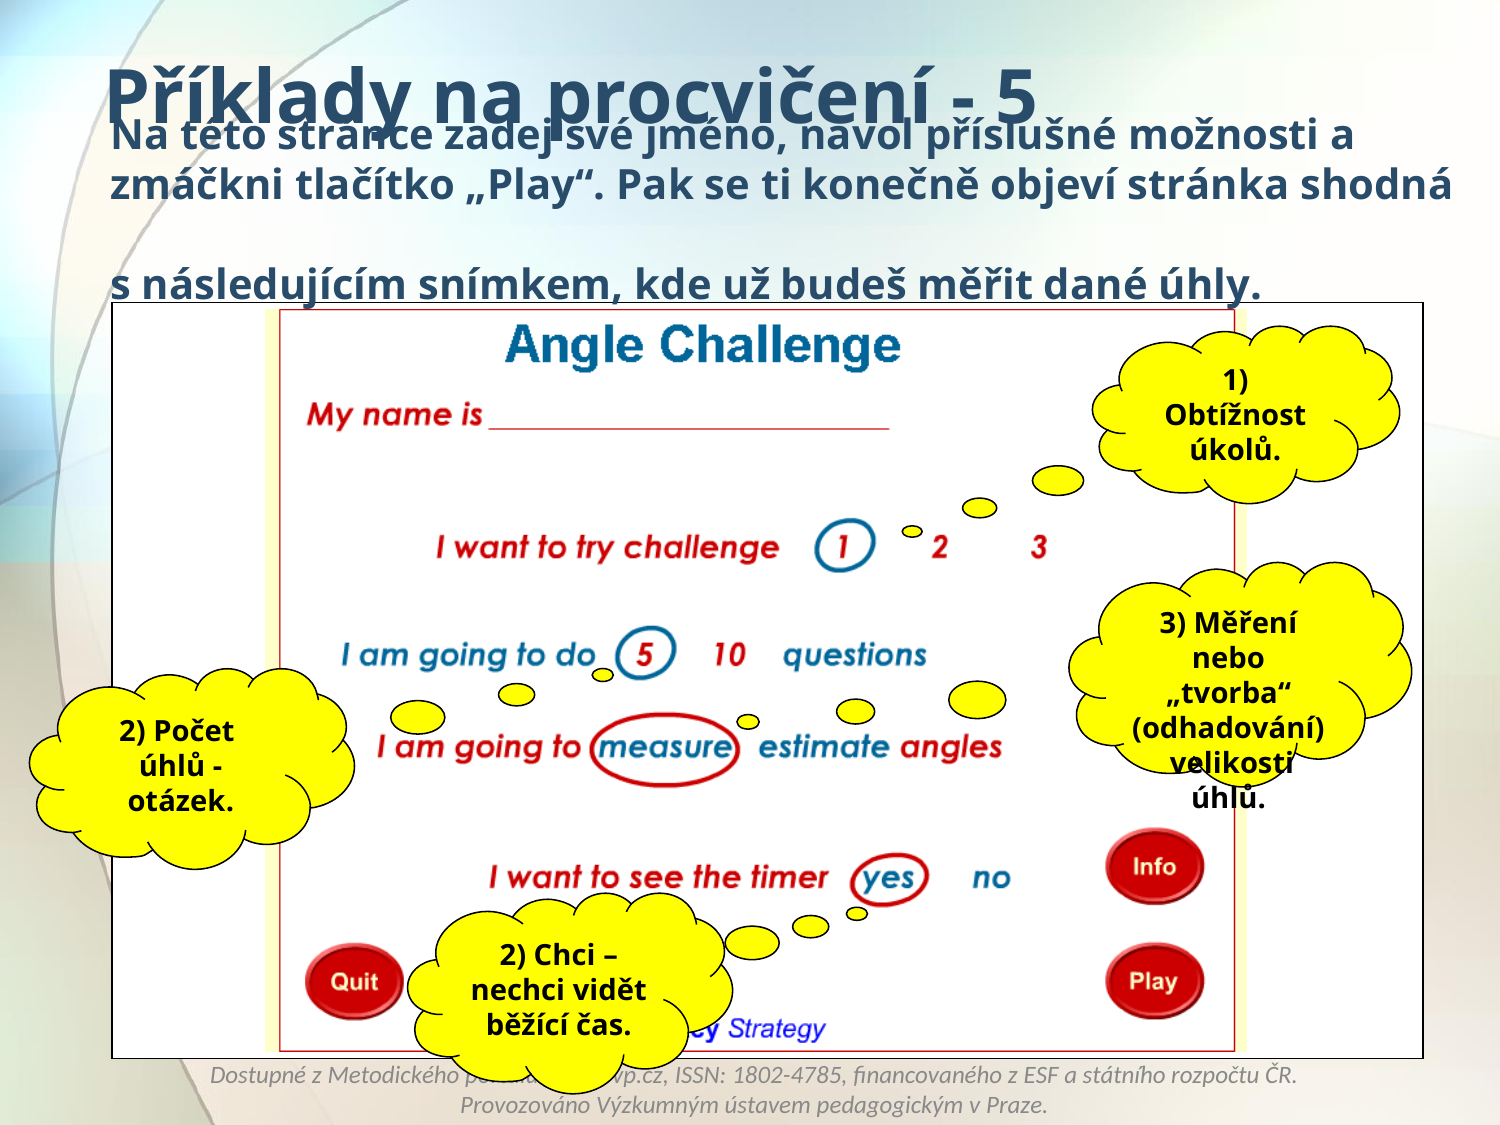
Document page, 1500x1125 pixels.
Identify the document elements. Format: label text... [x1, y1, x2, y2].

text_box 3) Měření nebo „tvorba“ (odhadování) velikosti úhlů. [1068, 562, 1412, 787]
text_box [311, 302, 1233, 309]
text_box [112, 840, 451, 1059]
text_box 2) Počet úhlů - otázek. [498, 683, 535, 706]
text_box 2) Chci – nechci vidět běžící čas. [792, 915, 829, 938]
text_box 2) Počet úhlů - otázek. [29, 668, 355, 870]
text_box 2) Počet úhlů - otázek. [390, 700, 445, 735]
text_box [676, 302, 1424, 1059]
text_box 2) Chci – nechci vidět běžící čas. [407, 893, 780, 1094]
text_box 3) Měření nebo „tvorba“ (odhadování) velikosti úhlů. [948, 681, 1006, 719]
text_box [112, 302, 309, 692]
text_box Na této stránce zadej své jméno, navol příslušné možnosti a zmáčkni tlačítko „Play“. Pak se ti konečně objeví stránka shodná s následujícím snímkem, kde už budeš měřit dané úhly. [95, 160, 1471, 256]
title Příklady na procvičení - 5 [88, 50, 1424, 154]
text_box 1) Obtížnost úkolů. [1092, 326, 1400, 504]
text_box 1) Obtížnost úkolů. [1032, 465, 1084, 496]
text_box 1) Obtížnost úkolů. [962, 498, 997, 518]
picture [0, 0, 1500, 1125]
